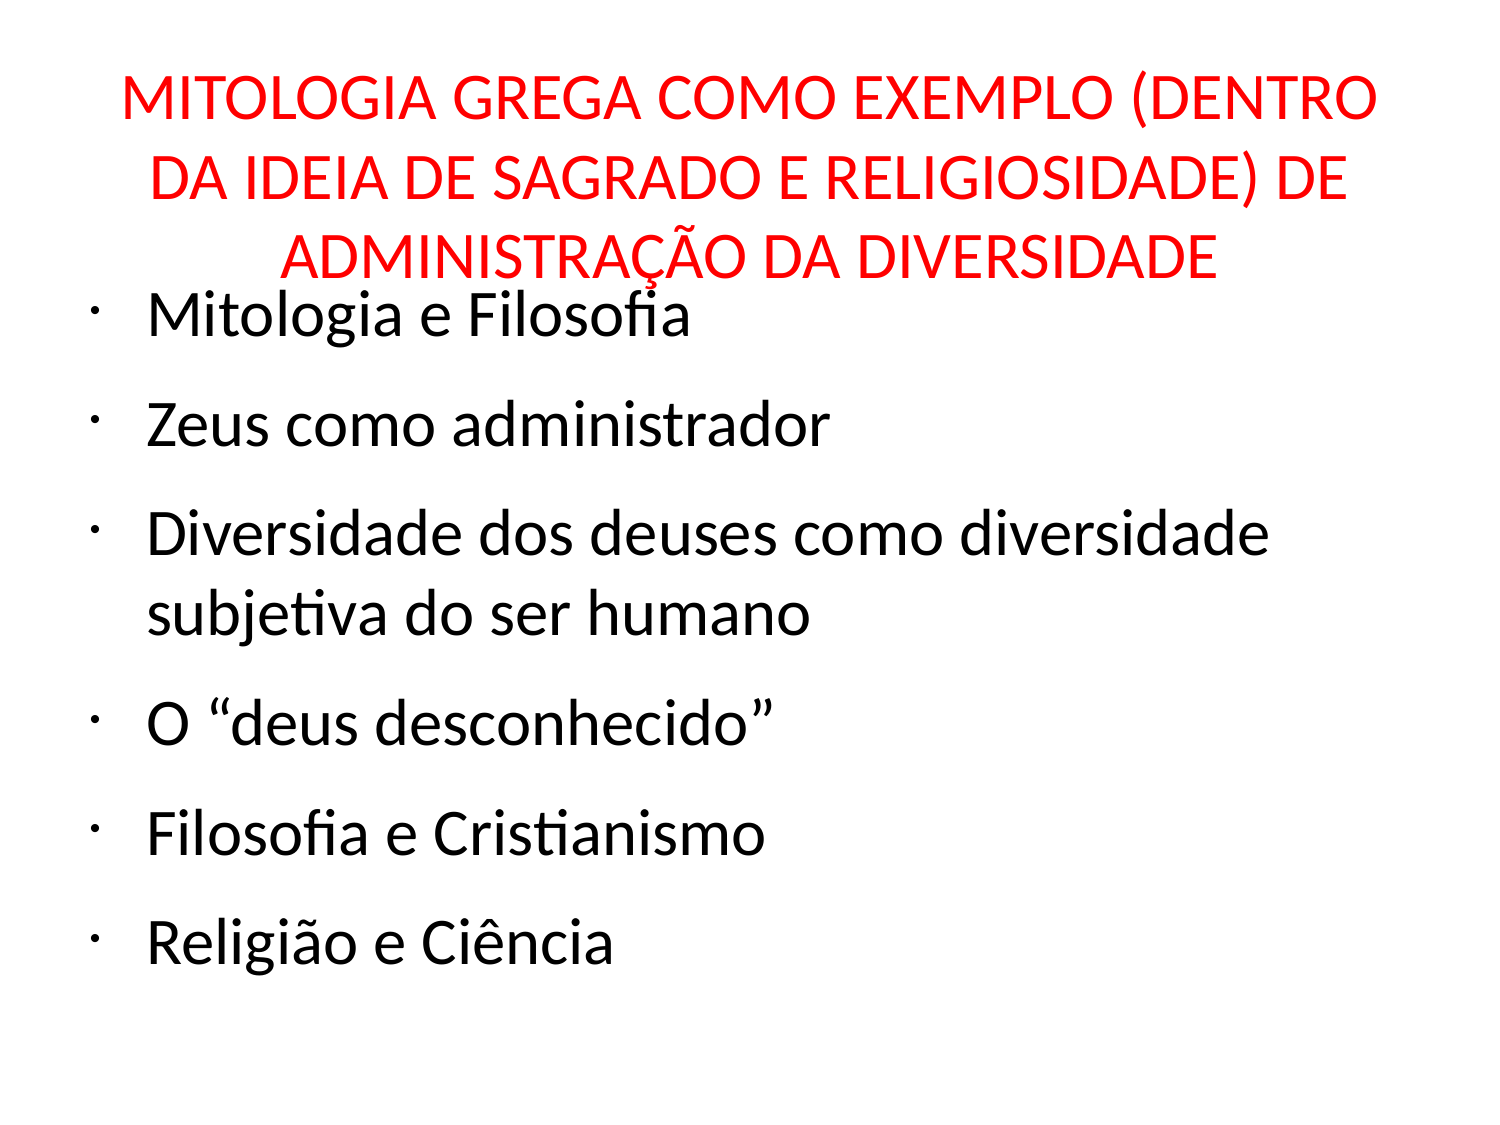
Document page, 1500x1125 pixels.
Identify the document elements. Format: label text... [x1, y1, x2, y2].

list Mitologia e Filosofia Zeus como administrador Diversidade dos deuses como diversidade subjetiva do ser humano O “deus desconhecido” Filosofia e Cristianismo Religião e Ciência [75, 262, 1425, 1005]
title MITOLOGIA GREGA COMO EXEMPLO (DENTRO DA IDEIA DE SAGRADO E RELIGIOSIDADE) DE ADMINISTRAÇÃO DA DIVERSIDADE [75, 45, 1425, 233]
